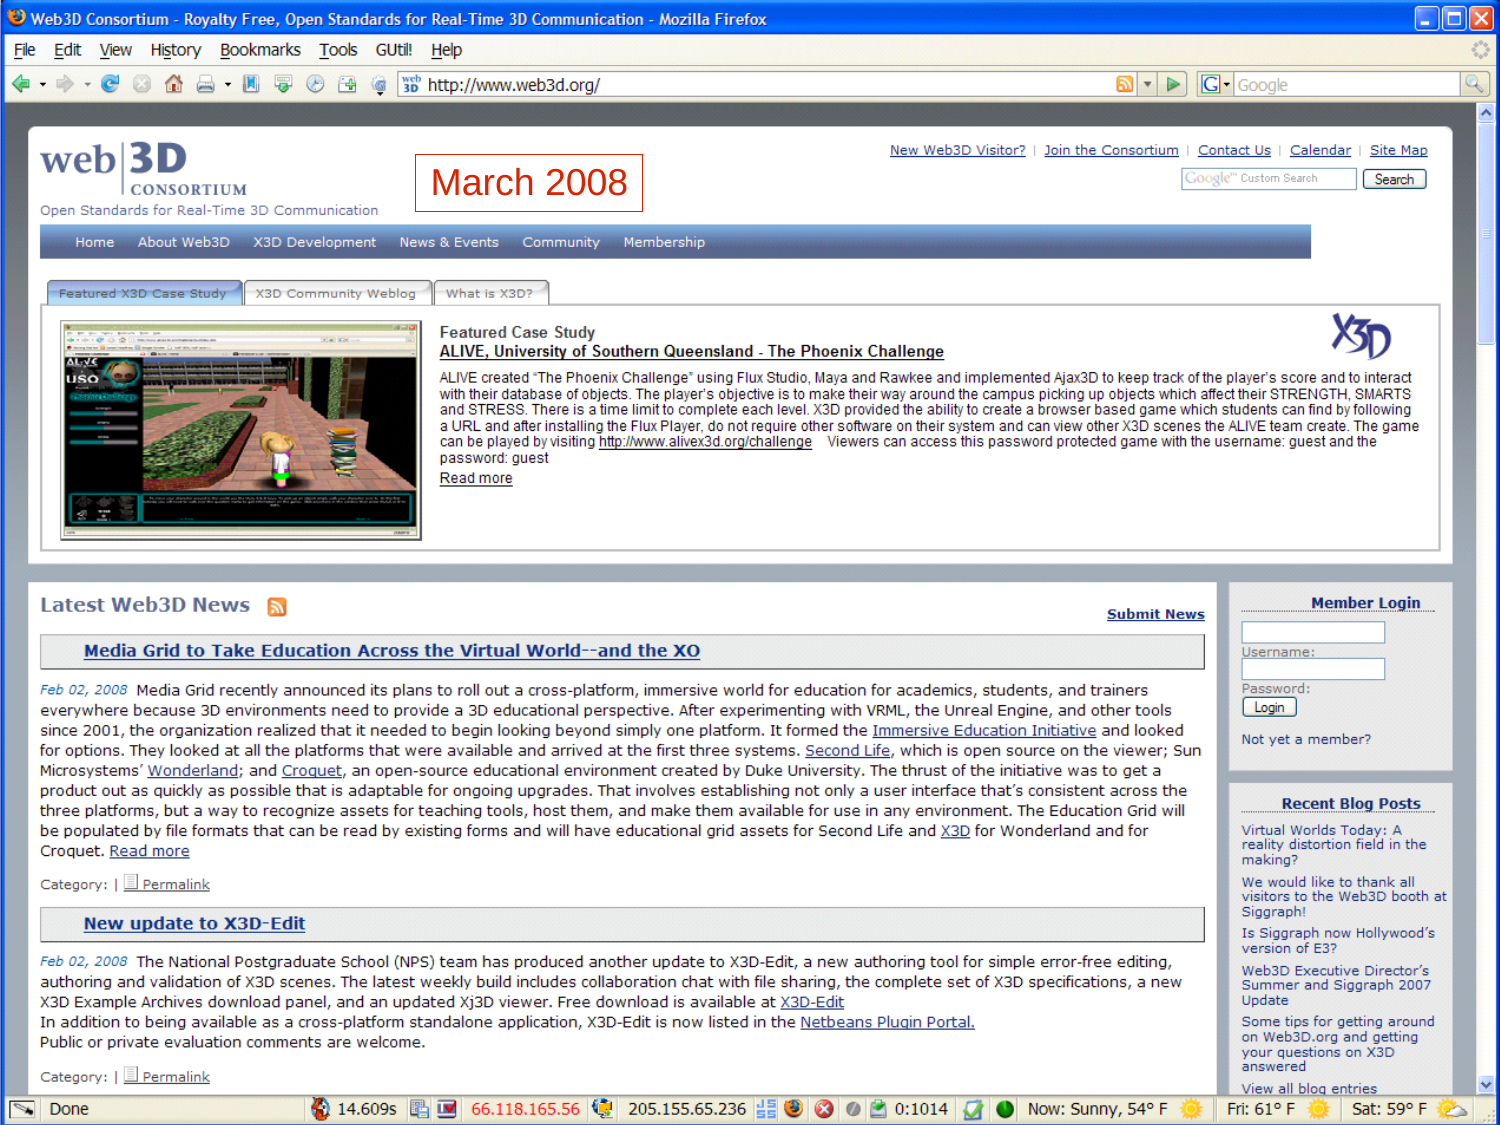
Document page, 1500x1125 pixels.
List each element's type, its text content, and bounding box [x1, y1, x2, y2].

picture [0, 0, 1500, 1125]
text_box March 2008 [415, 154, 643, 212]
